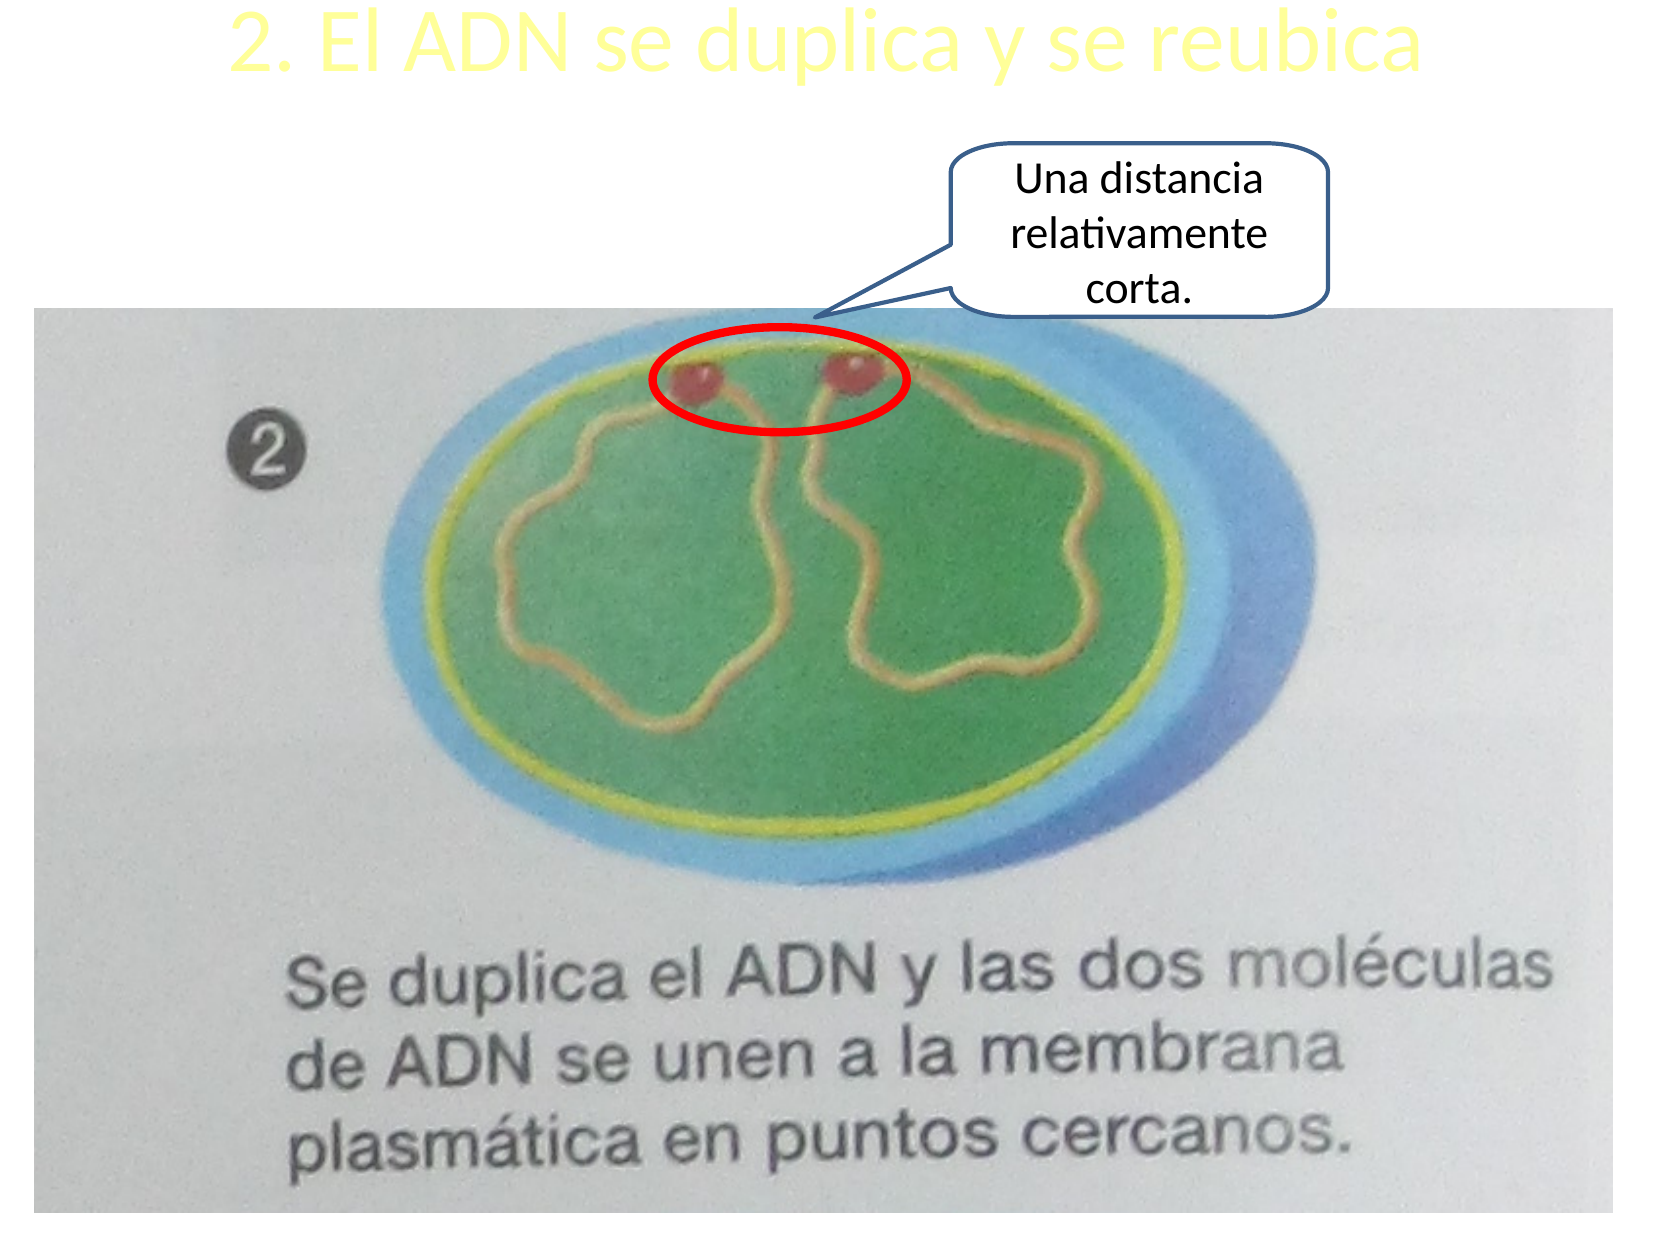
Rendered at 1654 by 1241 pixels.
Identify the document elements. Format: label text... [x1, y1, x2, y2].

title 2. El ADN se duplica y se reubica [82, 0, 1571, 180]
picture [34, 308, 1613, 1213]
text_box Una distancia relativamente corta. [814, 143, 1329, 318]
